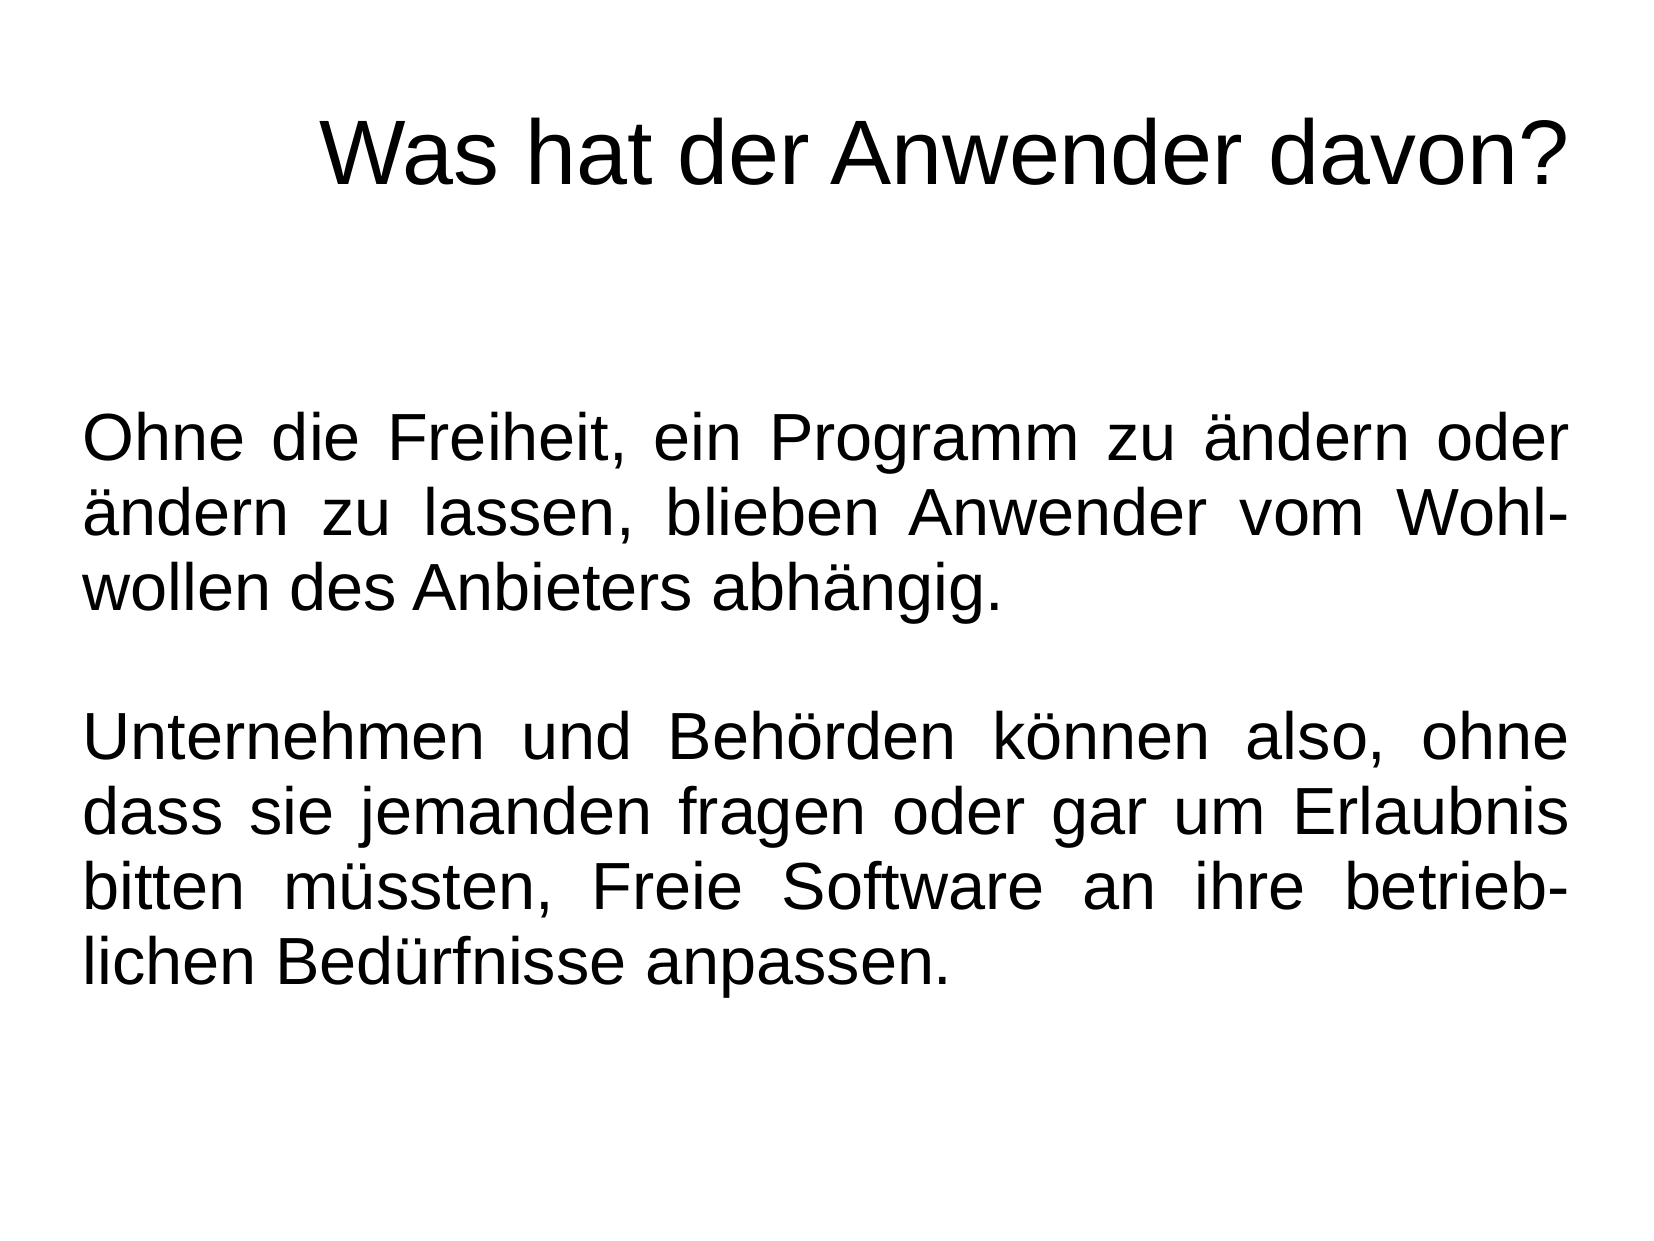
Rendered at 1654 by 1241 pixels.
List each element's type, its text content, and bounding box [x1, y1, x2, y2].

title Was hat der Anwender davon? [82, 56, 1571, 250]
subtitle Ohne die Freiheit, ein Programm zu ändern oder ändern zu lassen, blieben Anwender vom Wohl-wollen des Anbieters abhängig. Unternehmen und Behörden können also, ohne dass sie jemanden fragen oder gar um Erlaubnis bitten müssten, Freie Software an ihre betrieb-lichen Bedürfnisse anpassen. [82, 297, 1571, 1102]
